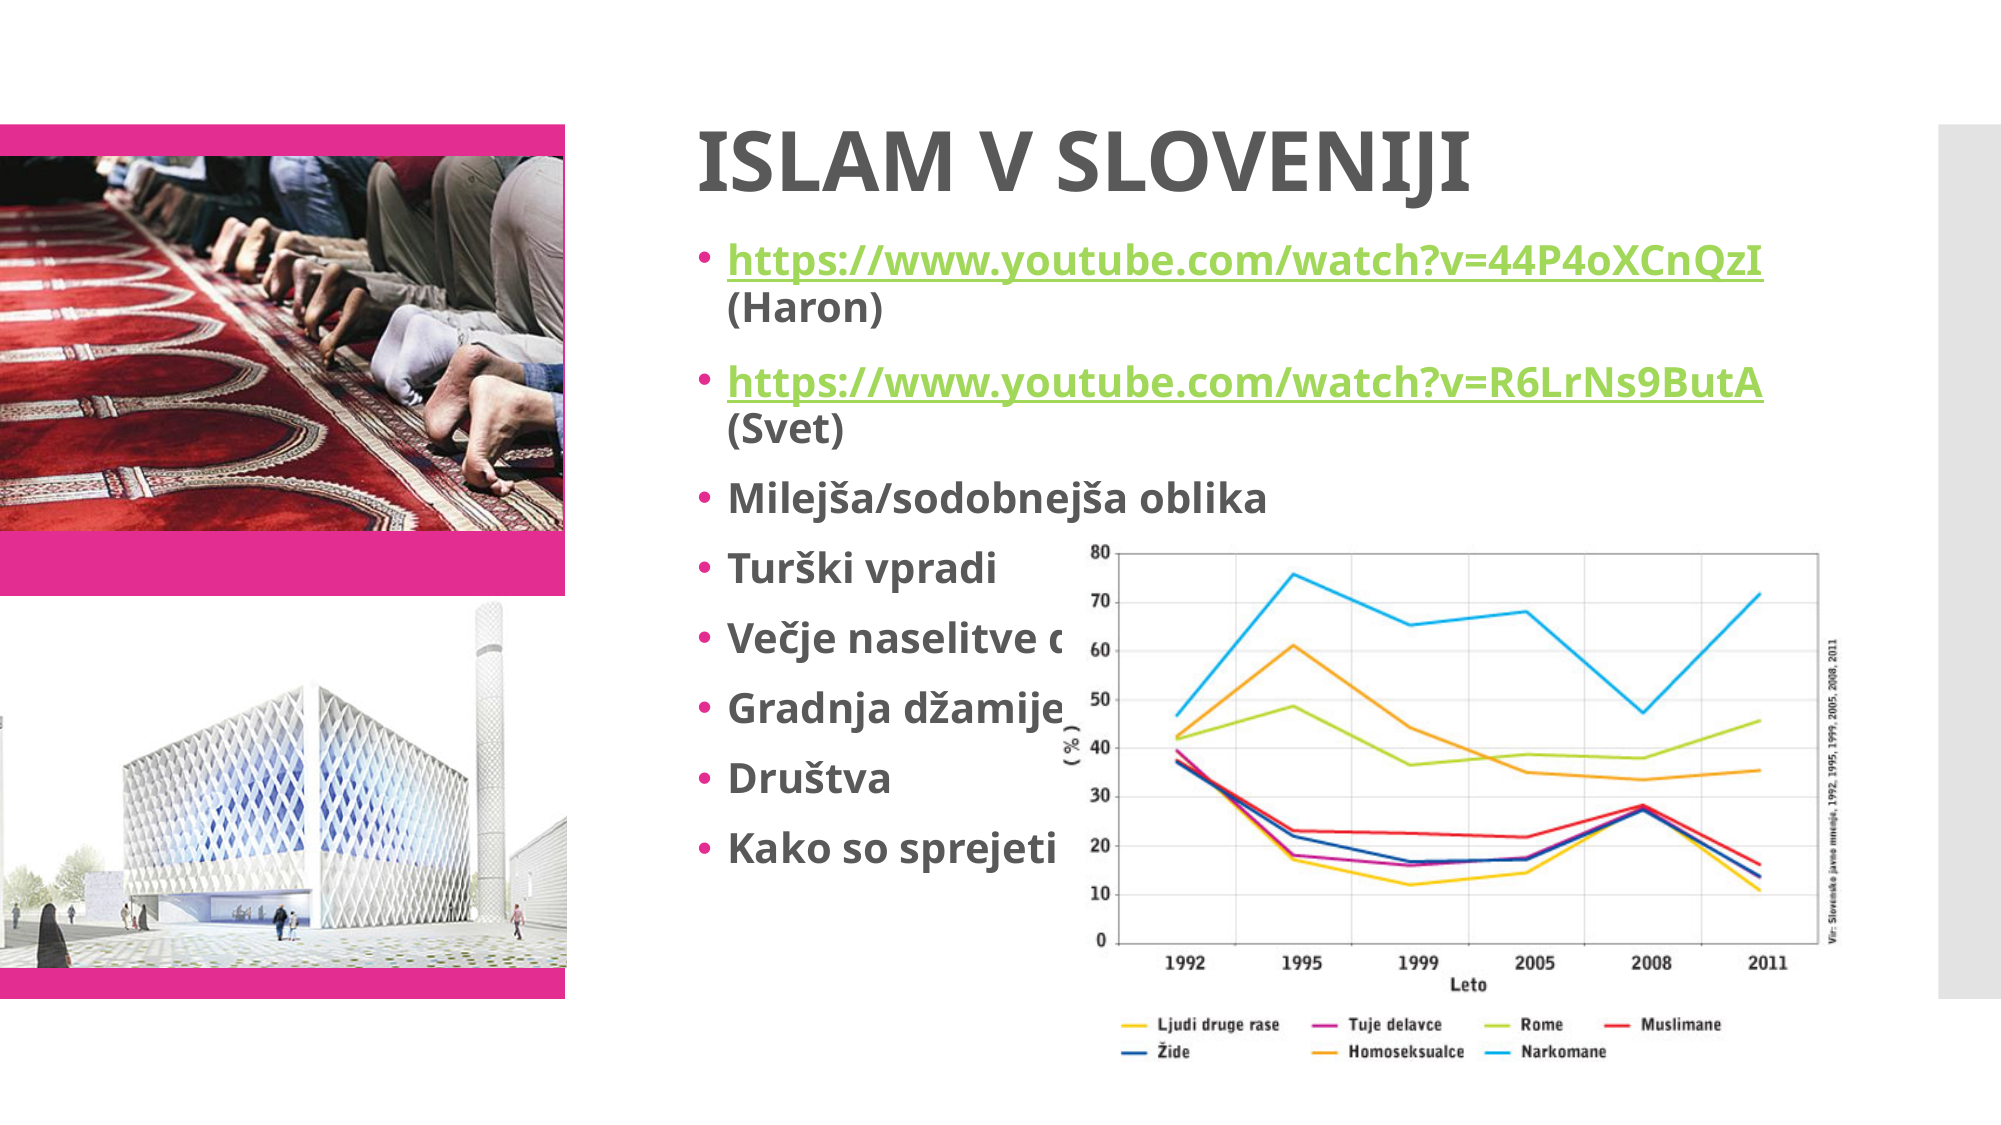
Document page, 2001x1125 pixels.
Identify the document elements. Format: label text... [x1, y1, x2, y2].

picture [1062, 543, 1842, 1062]
picture [0, 156, 563, 531]
list ISLAM V SLOVENIJI https://www.youtube.com/watch?v=44P4oXCnQzI (Haron) https://www.youtube.com/watch?v=R6LrNs9ButA (Svet) Milejša/sodobnejša oblika Turški vpradi Večje naselitve druga polovica 20. stol. Gradnja džamije Društva Kako so sprejeti [682, 112, 1883, 953]
picture [0, 596, 567, 968]
